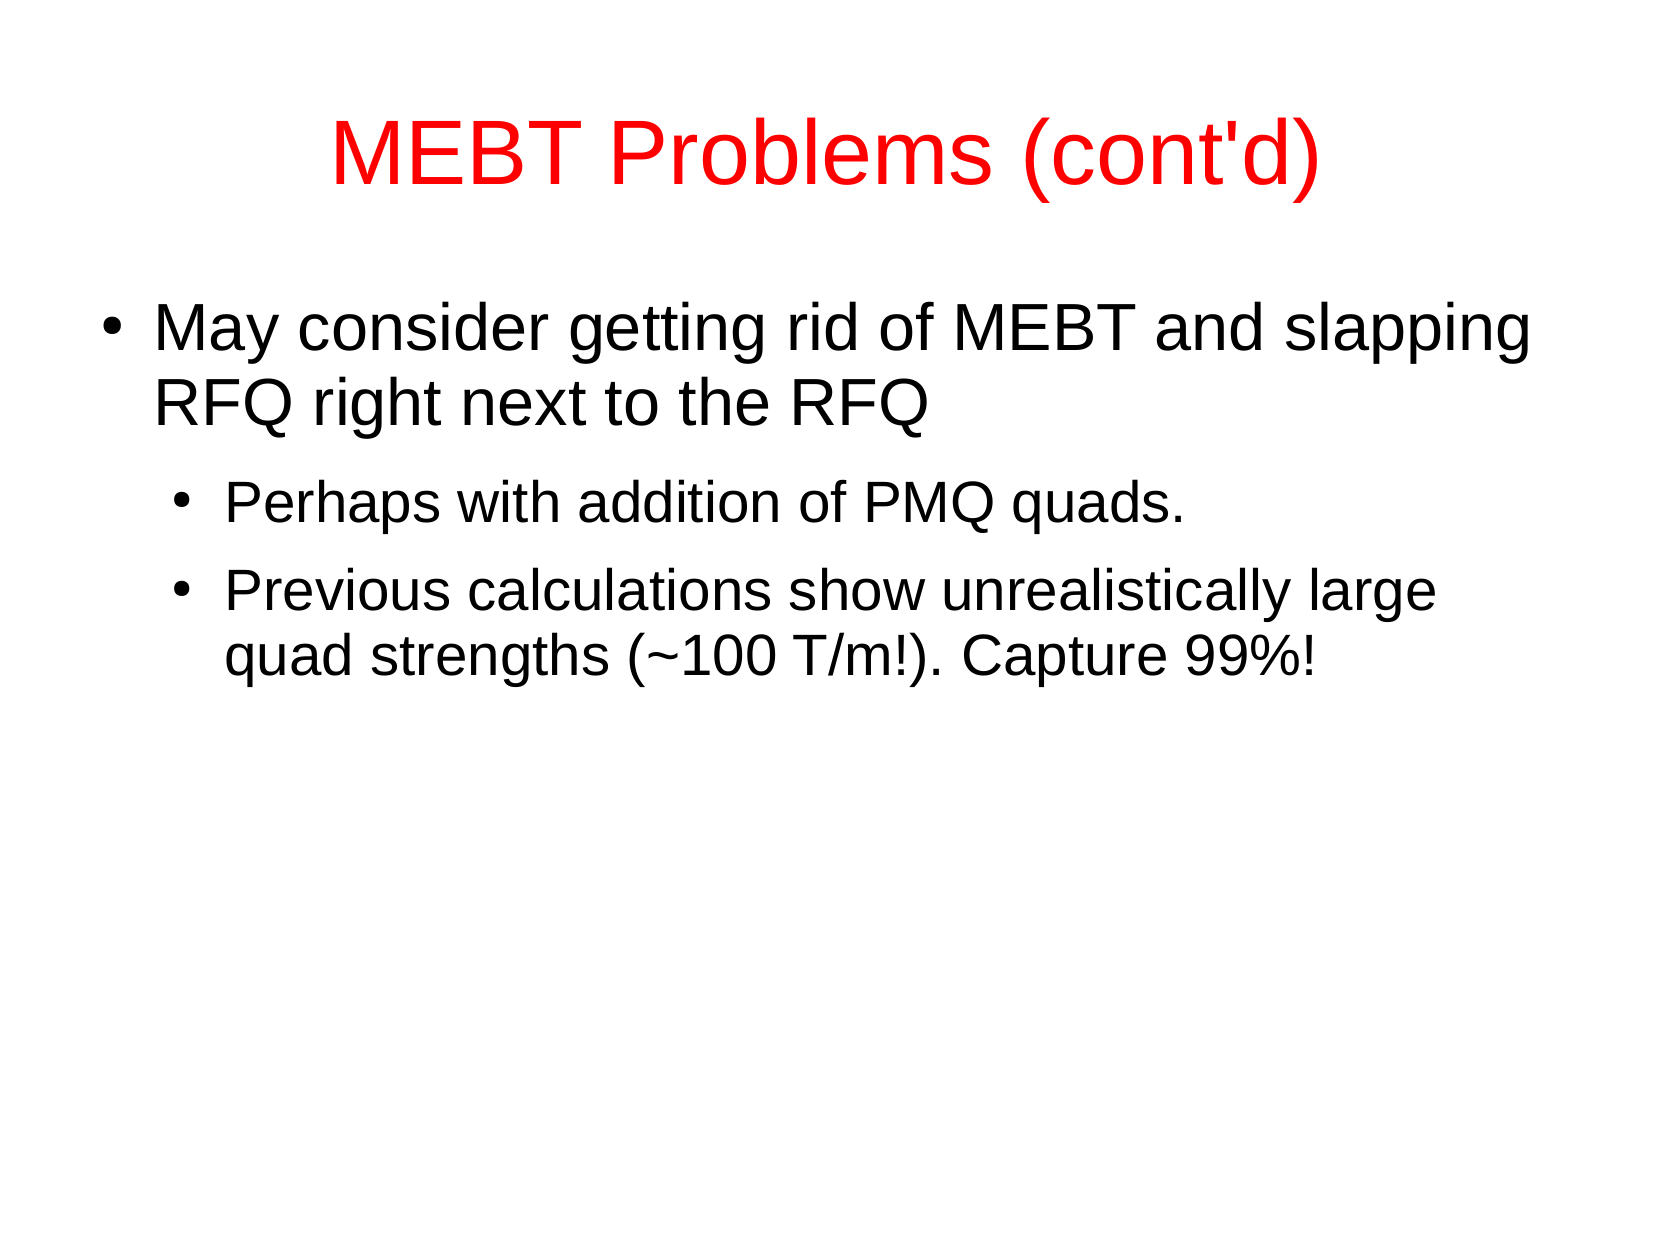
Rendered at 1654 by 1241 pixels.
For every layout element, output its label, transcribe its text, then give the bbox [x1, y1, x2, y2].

title MEBT Problems (cont'd) [82, 56, 1571, 250]
list May consider getting rid of MEBT and slapping RFQ right next to the RFQ Perhaps with addition of PMQ quads. Previous calculations show unrealistically large quad strengths (~100 T/m!). Capture 99%! [82, 290, 1571, 1094]
